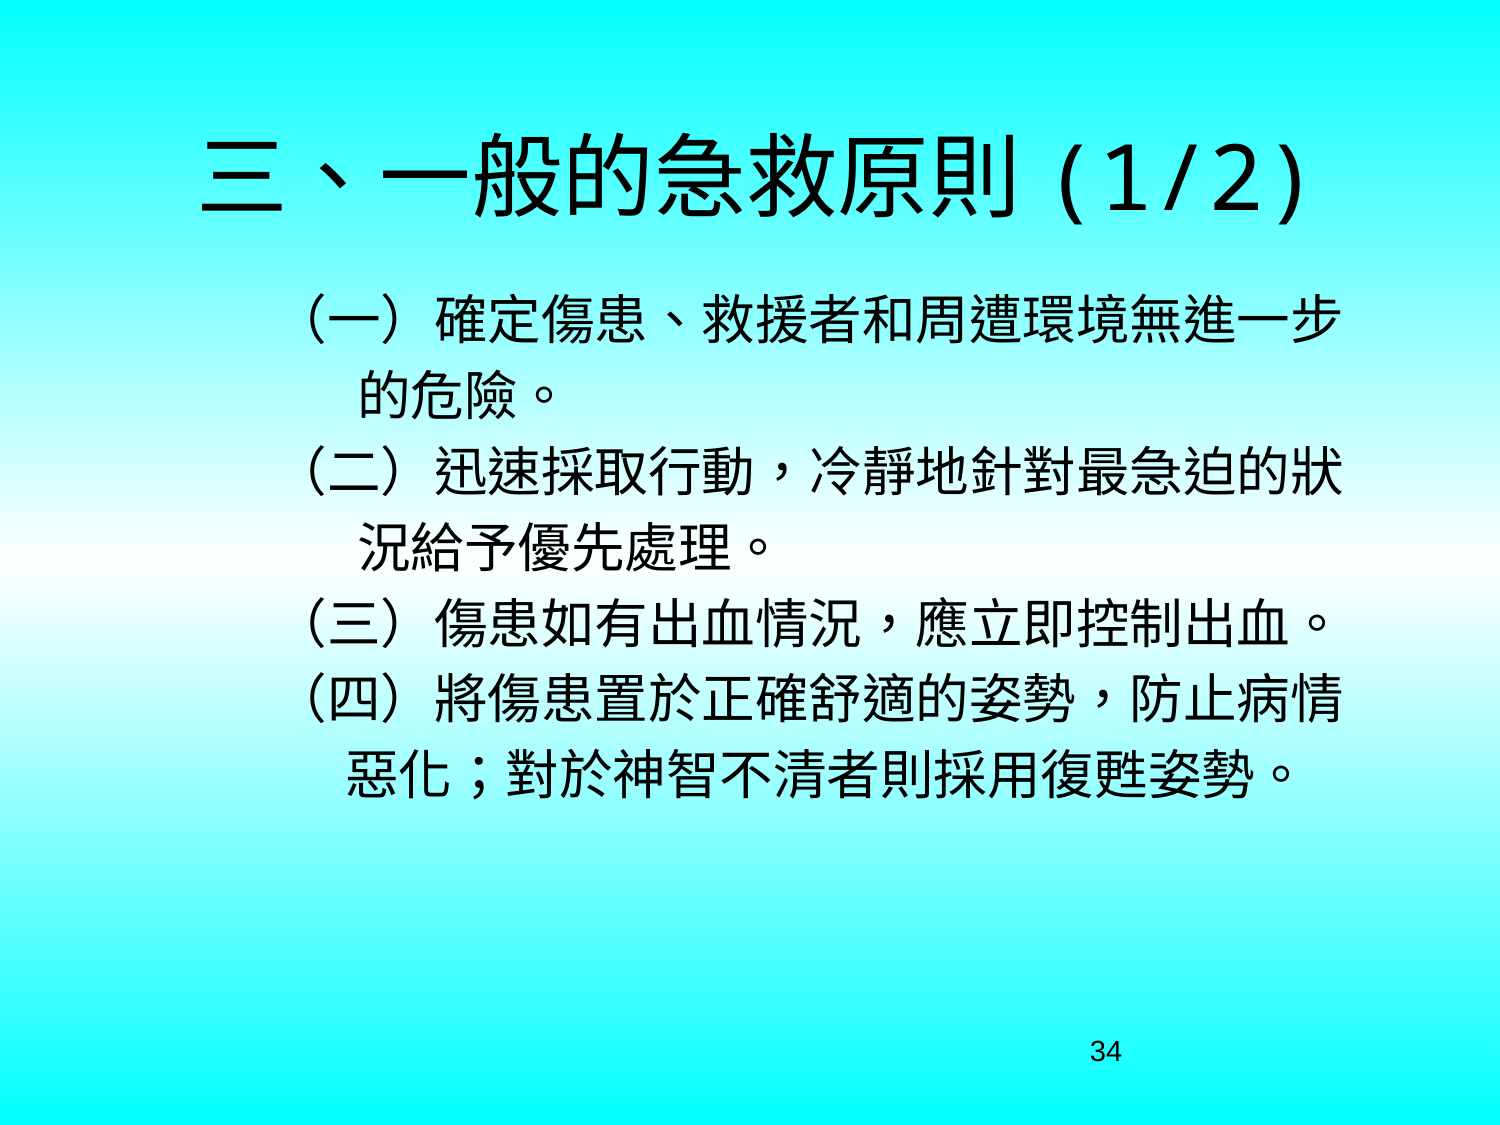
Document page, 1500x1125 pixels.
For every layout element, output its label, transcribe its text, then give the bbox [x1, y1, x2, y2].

list （一）確定傷患、救援者和周遭環境無進一步 的危險。 （二）迅速採取行動，冷靜地針對最急迫的狀 況給予優先處理。 （三）傷患如有出血情況，應立即控制出血。 （四）將傷患置於正確舒適的姿勢，防止病情 惡化；對於神智不清者則採用復甦姿勢。 [206, 278, 1436, 954]
title 三、一般的急救原則(1/2) [181, 45, 1426, 233]
text_box [1074, 1024, 1426, 1103]
